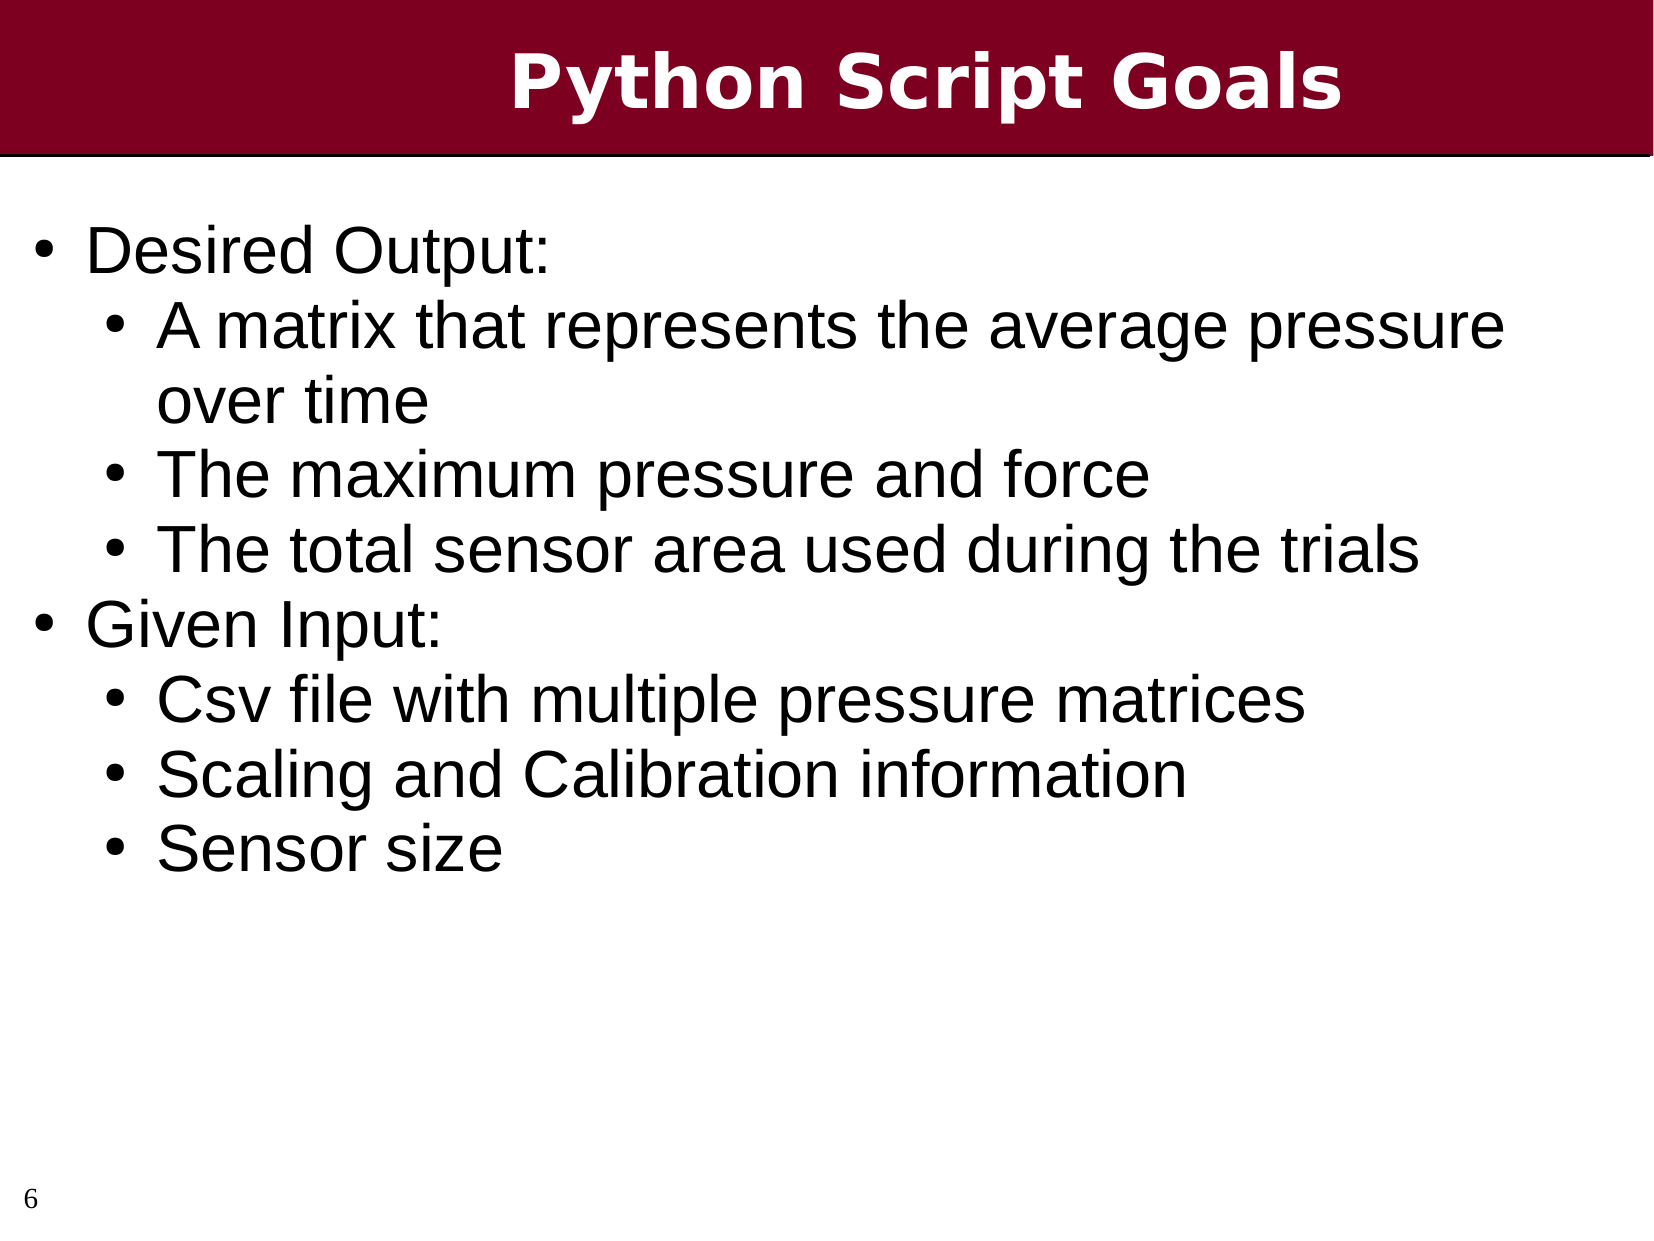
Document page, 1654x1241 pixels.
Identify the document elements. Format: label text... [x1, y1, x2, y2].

text_box [0, 0, 1654, 156]
text_box Desired Output: A matrix that represents the average pressure over time The maximum pressure and force The total sensor area used during the trials Given Input: Csv file with multiple pressure matrices Scaling and Calibration information Sensor size [0, 205, 1615, 938]
text_box Python Script Goals [0, 31, 1651, 134]
